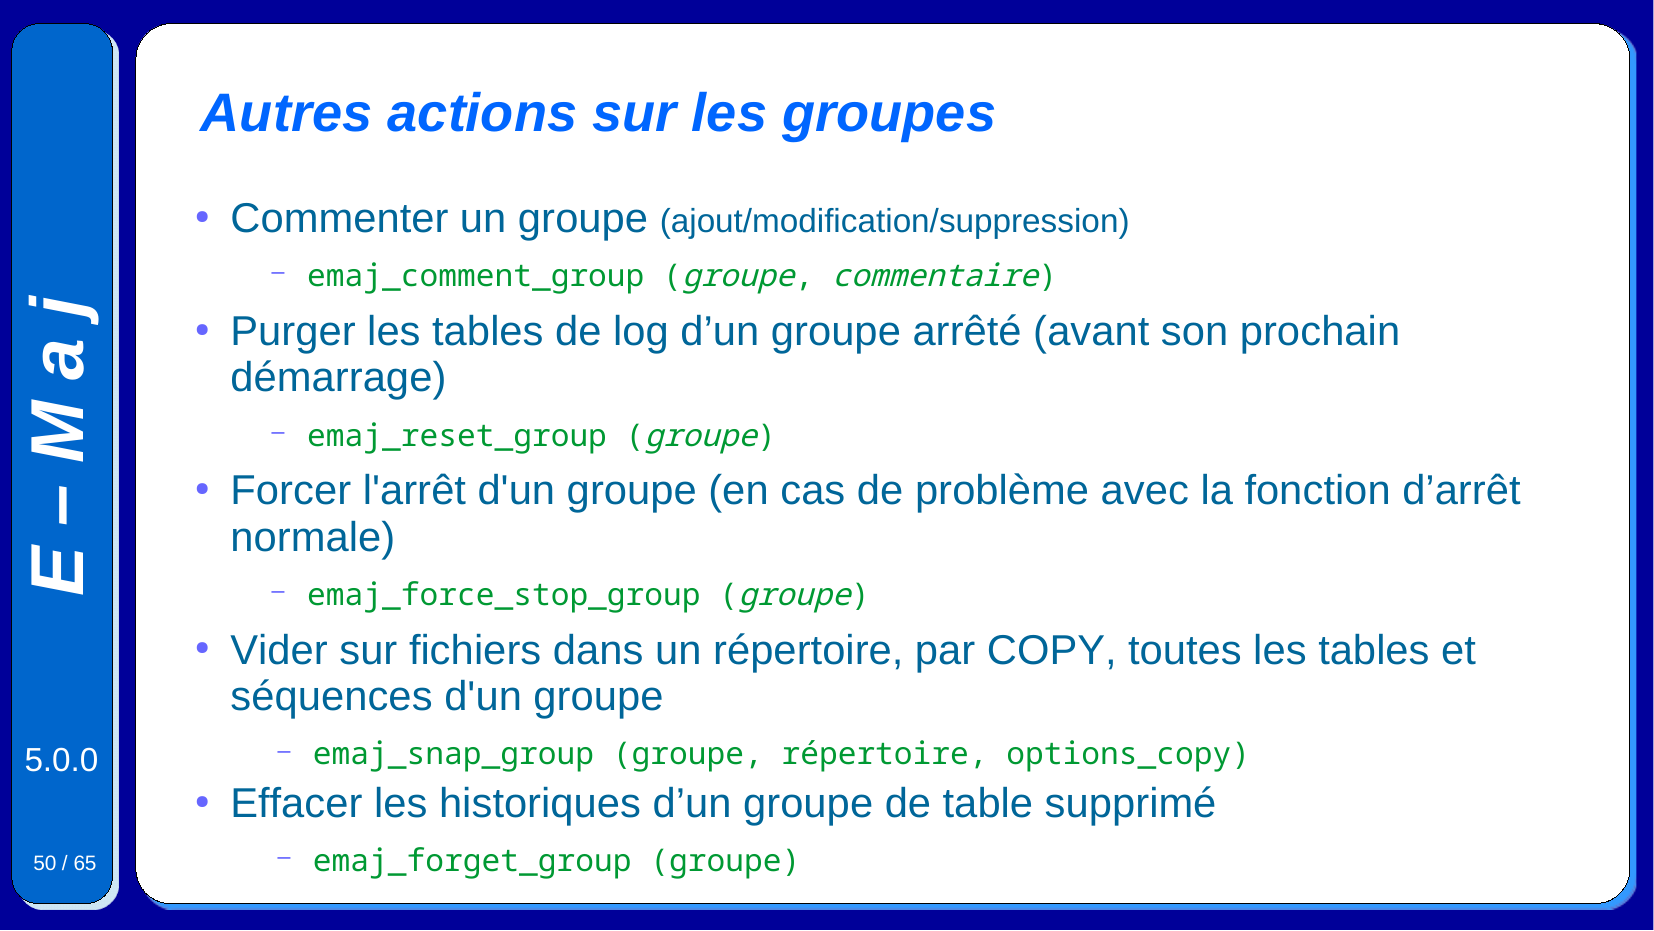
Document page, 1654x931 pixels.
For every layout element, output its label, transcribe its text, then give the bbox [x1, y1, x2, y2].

list Commenter un groupe (ajout/modification/suppression) emaj_comment_group (groupe, commentaire) Purger les tables de log d’un groupe arrêté (avant son prochain démarrage) emaj_reset_group (groupe) Forcer l'arrêt d'un groupe (en cas de problème avec la fonction d’arrêt normale) emaj_force_stop_group (groupe) Vider sur fichiers dans un répertoire, par COPY, toutes les tables et séquences d'un groupe emaj_snap_group (groupe, répertoire, options_copy) Effacer les historiques d’un groupe de table supprimé emaj_forget_group (groupe) [177, 194, 1587, 891]
title Autres actions sur les groupes [200, 34, 1575, 191]
